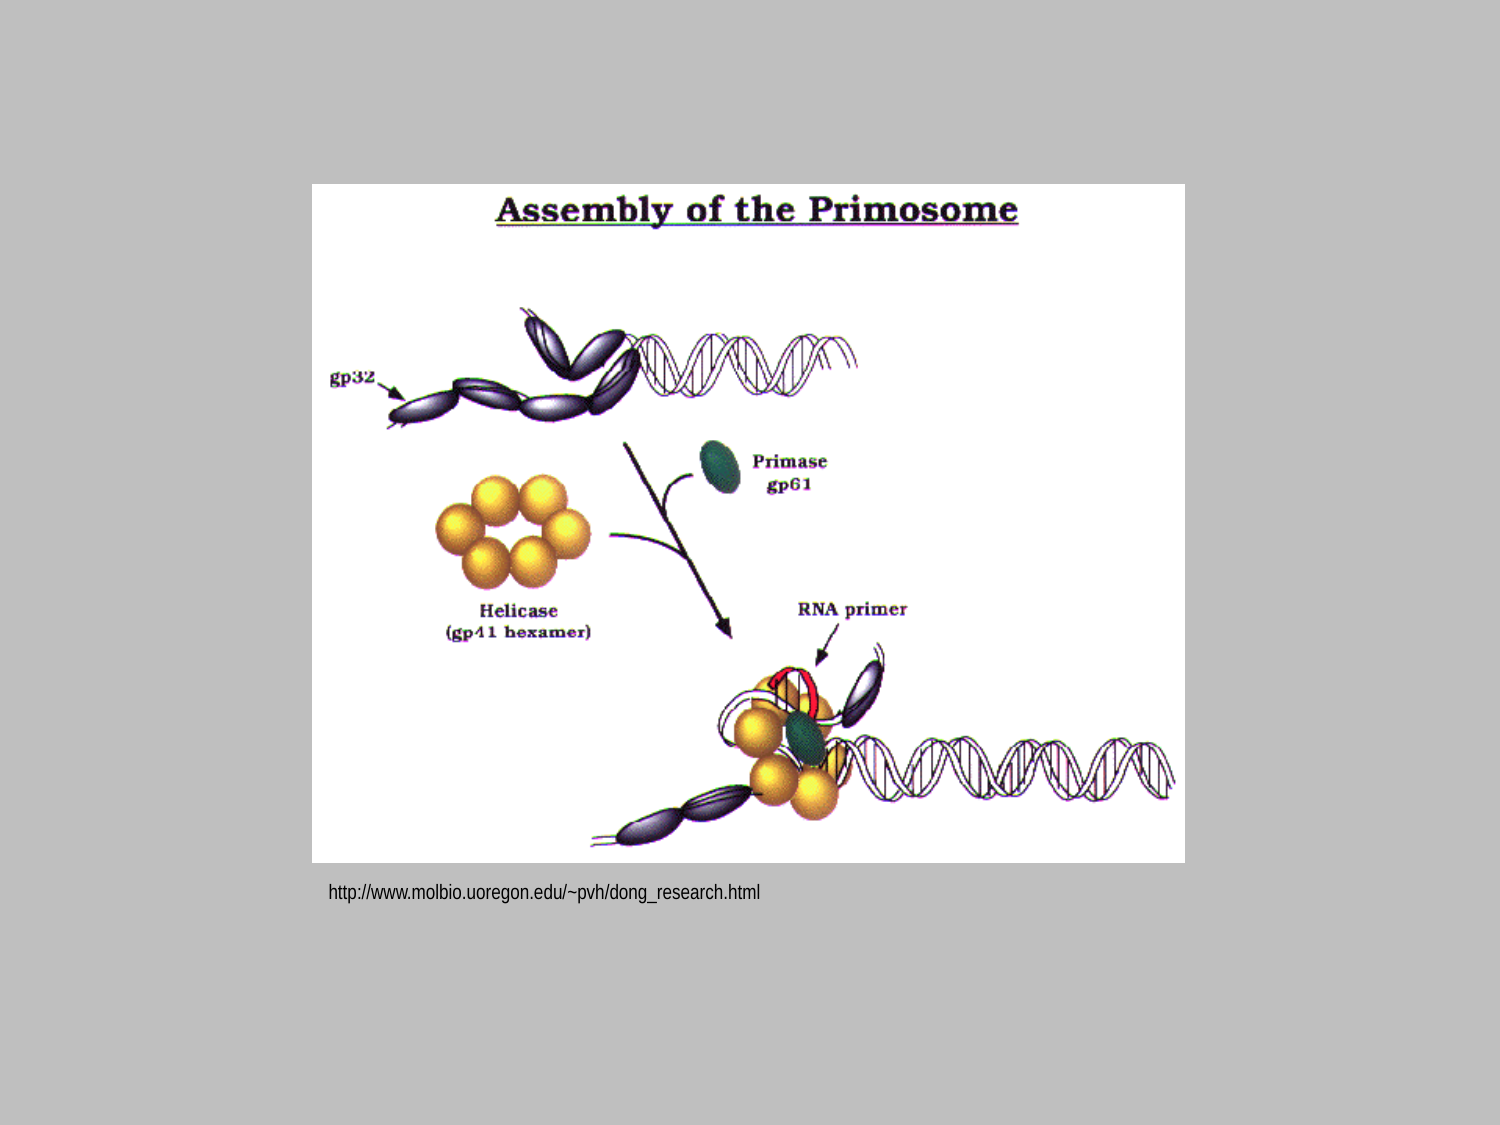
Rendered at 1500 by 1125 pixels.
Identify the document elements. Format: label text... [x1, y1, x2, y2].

text_box http://www.molbio.uoregon.edu/~pvh/dong_research.html [313, 871, 1064, 912]
picture [312, 184, 1185, 863]
